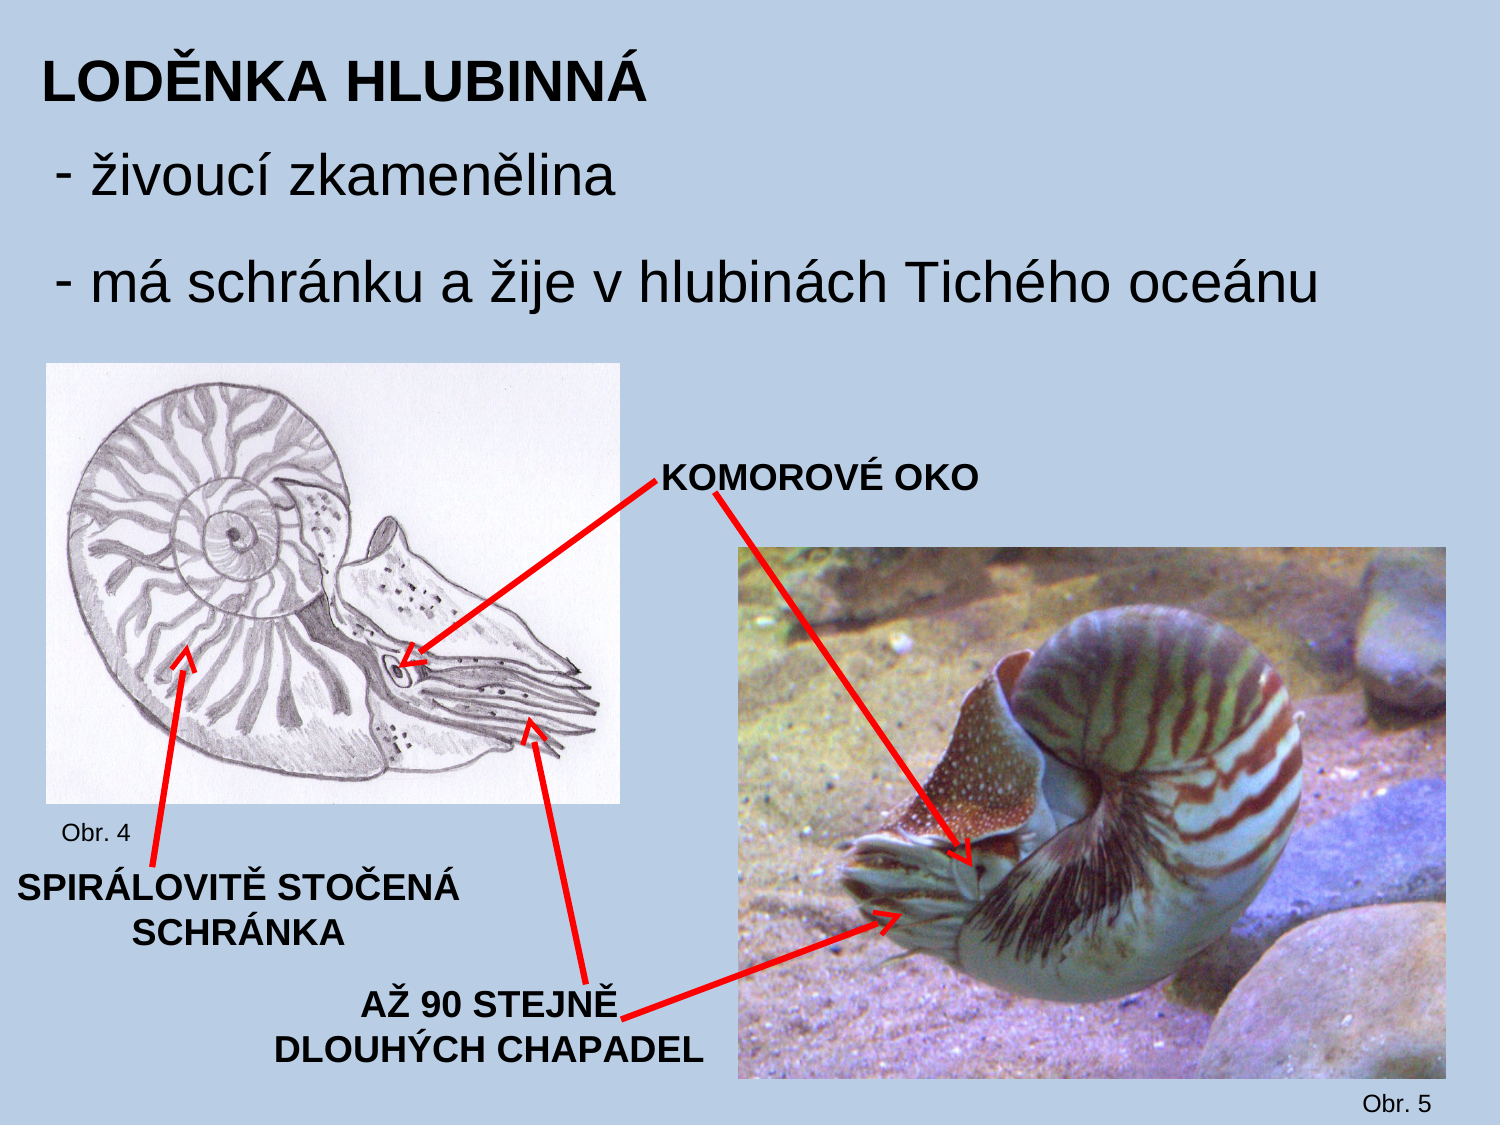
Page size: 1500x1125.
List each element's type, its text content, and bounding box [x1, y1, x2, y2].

picture [46, 363, 620, 804]
text_box Obr. 4 [46, 808, 147, 854]
text_box SPIRÁLOVITĚ STOČENÁ SCHRÁNKA [1, 855, 476, 961]
text_box živoucí zkamenělina má schránku a žije v hlubinách Tichého oceánu [40, 128, 1337, 322]
text_box AŽ 90 STEJNĚ DLOUHÝCH CHAPADEL [259, 972, 720, 1079]
text_box KOMOROVÉ OKO [646, 445, 995, 506]
picture [738, 547, 1446, 1079]
text_box LODĚNKA HLUBINNÁ [26, 35, 664, 121]
text_box Obr. 5 [1347, 1079, 1447, 1125]
